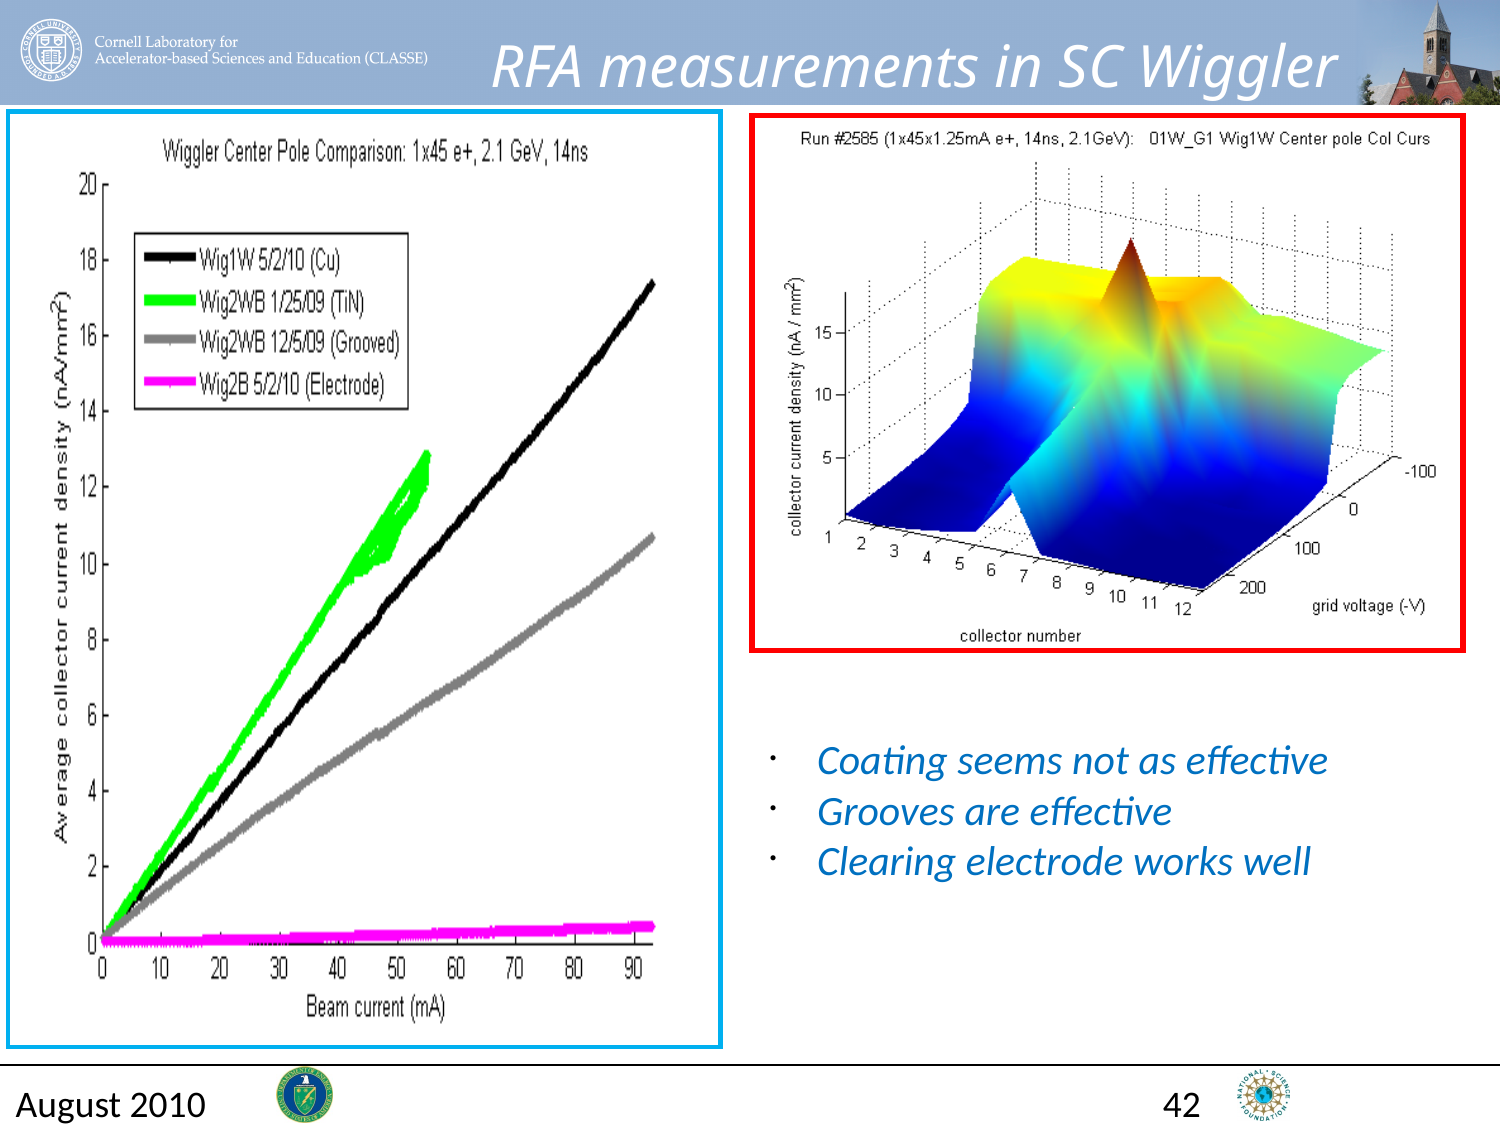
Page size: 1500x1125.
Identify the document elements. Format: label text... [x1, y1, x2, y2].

picture [754, 118, 1461, 648]
picture [0, 0, 1500, 105]
text_box Coating seems not as effective Grooves are effective Clearing electrode works well [754, 718, 1461, 891]
slide_number <number> [1147, 1065, 1498, 1125]
slide_number August 2010 [0, 1065, 351, 1125]
text_box RFA measurements in SC Wiggler [432, 14, 1396, 90]
picture [11, 115, 717, 1044]
